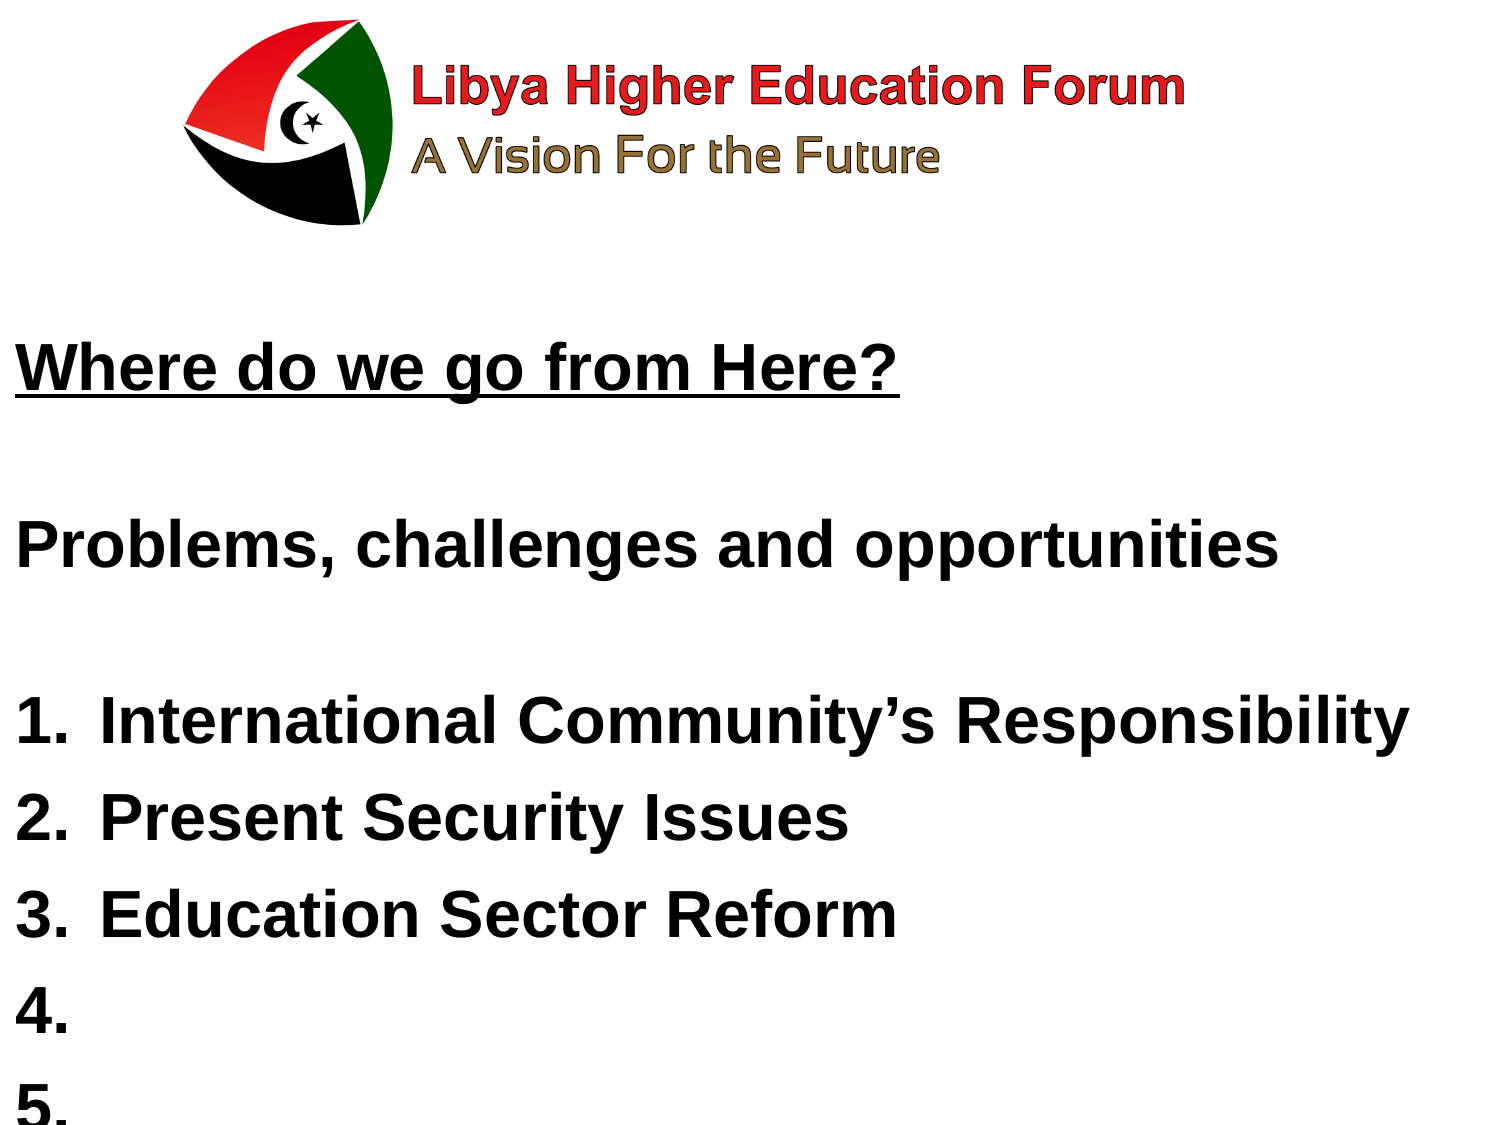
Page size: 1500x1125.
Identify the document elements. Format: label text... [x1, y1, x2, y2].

subtitle Where do we go from Here? Problems, challenges and opportunities International Community’s Responsibility Present Security Issues Education Sector Reform [0, 219, 1500, 1095]
picture [171, 0, 1205, 247]
